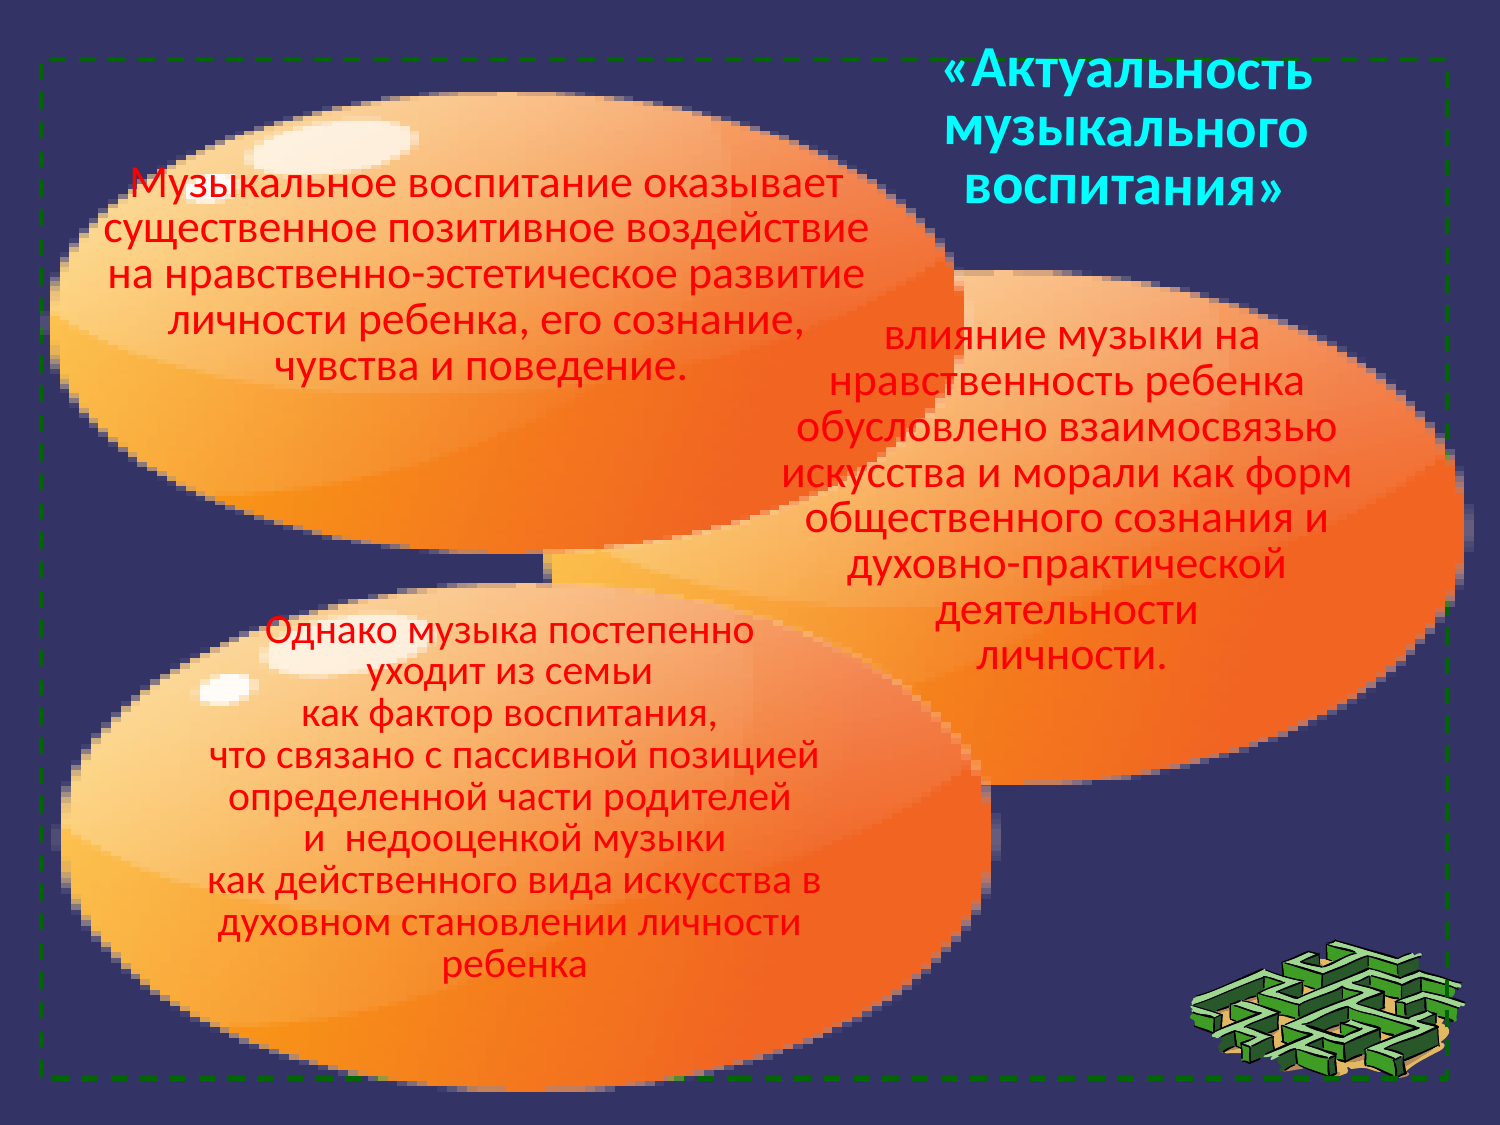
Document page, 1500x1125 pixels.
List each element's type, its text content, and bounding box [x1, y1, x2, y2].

text_box «Актуальность музыкального воспитания» [798, 33, 1454, 270]
text_box . [1090, 813, 1467, 1045]
text_box Однако музыка постепенно уходит из семьи как фактор воспитания, что связано с пассивной позицией определенной части родителей и недооценкой музыки как действенного вида искусства в духовном становлении личности ребенка [100, 604, 920, 1079]
text_box влияние музыки на нравственность ребенка обусловлено взаимосвязью искусства и морали как форм общественного сознания и духовно-практической деятельности личности. [741, 308, 1393, 769]
picture [0, 58, 1500, 1119]
text_box Музыкальное воспитание оказывает существенное позитивное воздействие на нравственно-эстетическое развитие личности ребенка, его сознание, чувства и поведение. [77, 155, 897, 450]
